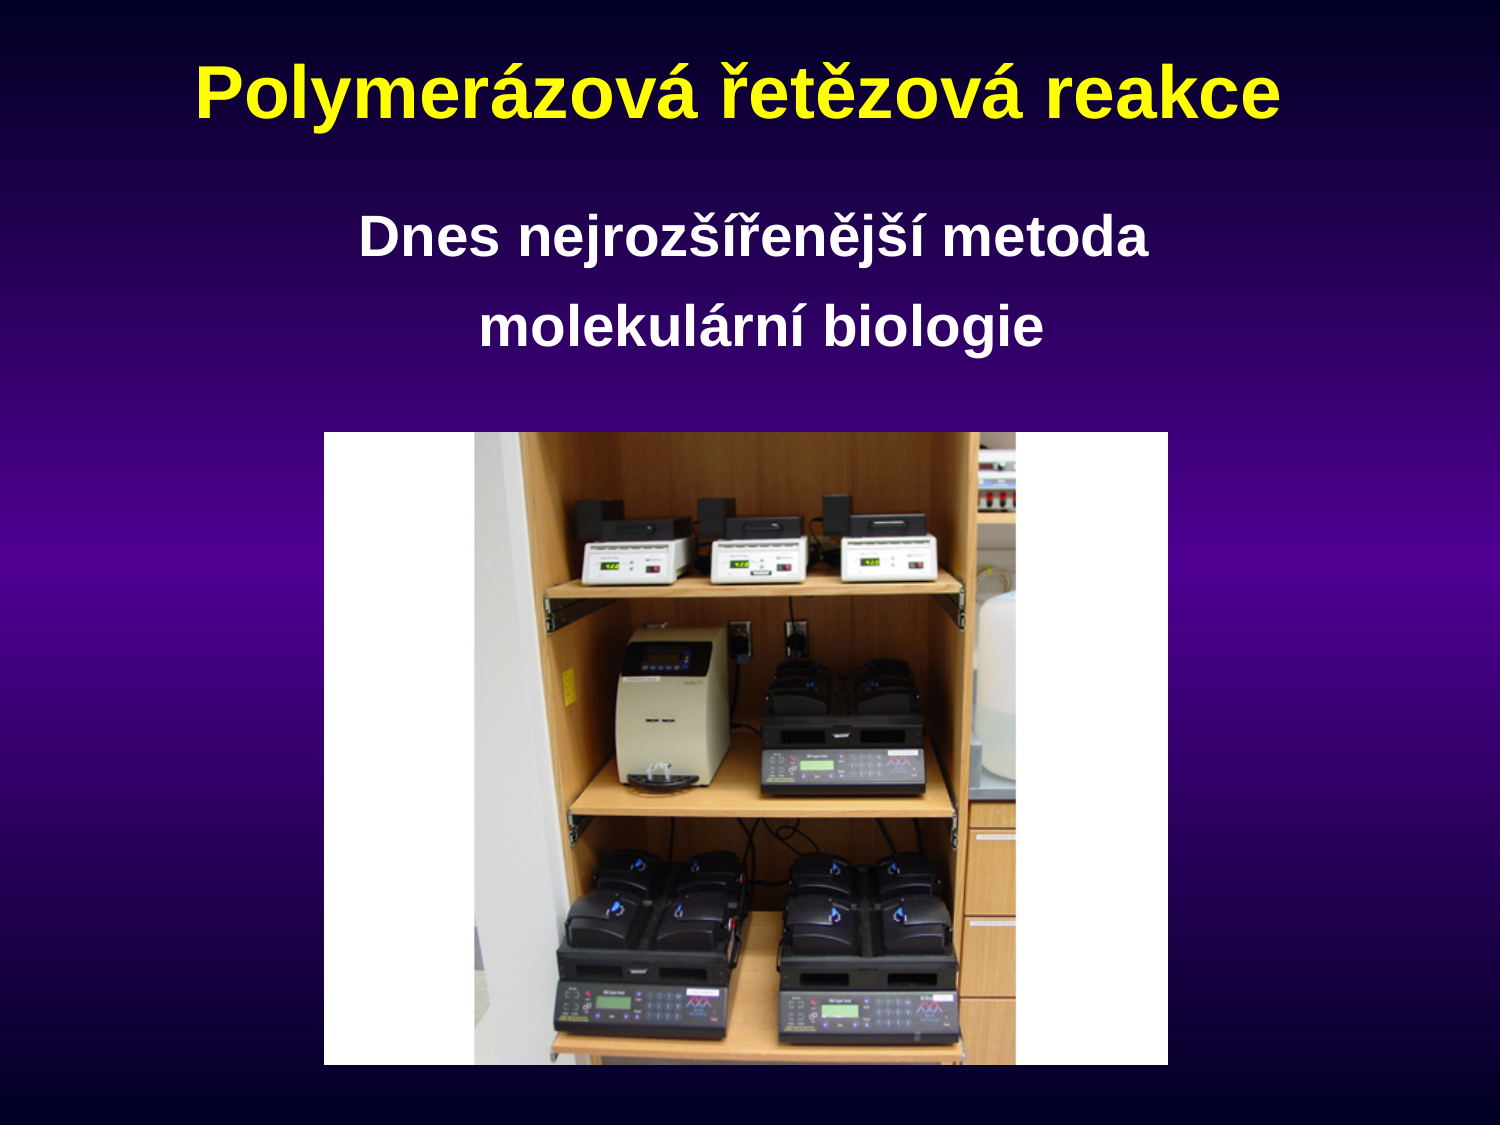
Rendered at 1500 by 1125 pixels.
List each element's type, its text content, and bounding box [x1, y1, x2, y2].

subtitle Dnes nejrozšířenější metoda molekulární biologie [62, 196, 1463, 377]
title Polymerázová řetězová reakce [64, 23, 1413, 161]
picture [324, 432, 1168, 1065]
